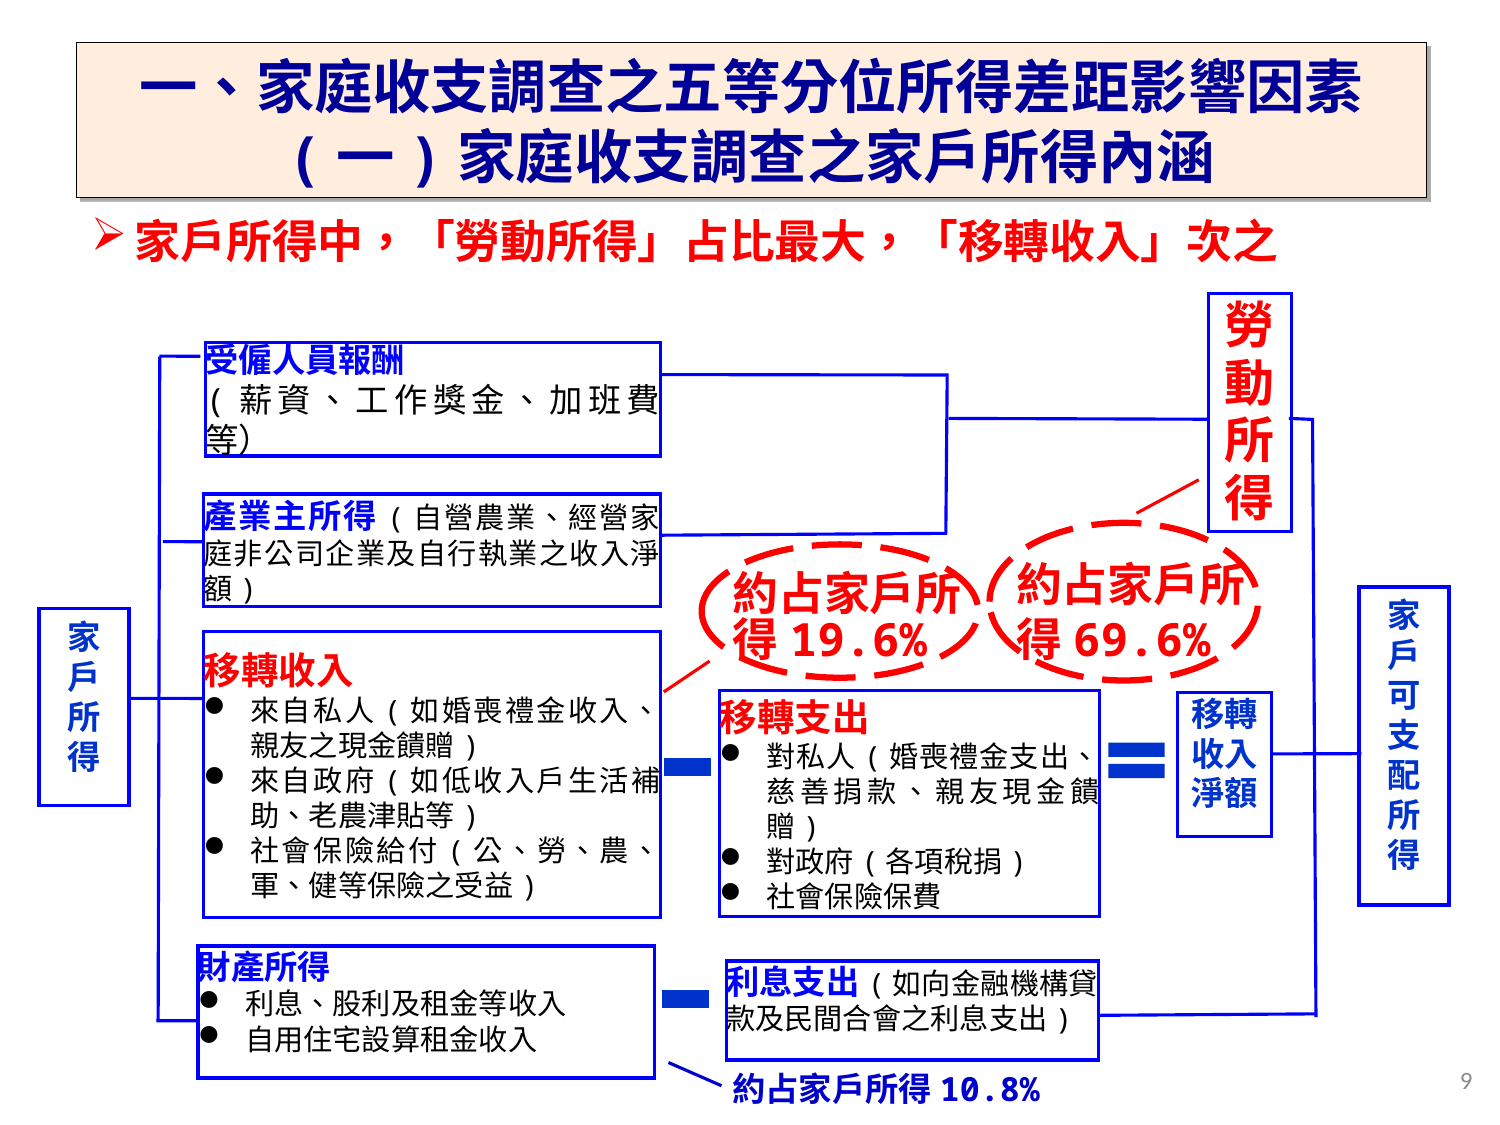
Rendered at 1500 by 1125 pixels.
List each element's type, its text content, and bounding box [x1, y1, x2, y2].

text_box 財產所得 利息、股利及租金等收入 自用住宅設算租金收入 [198, 945, 655, 1079]
text_box 受僱人員報酬 (薪資、工作獎金、加班費等） [205, 342, 661, 457]
text_box [1108, 742, 1165, 757]
text_box [664, 758, 711, 776]
text_box 產業主所得(自營農業、經營家庭非公司企業及自行執業之收入淨額) [203, 493, 661, 607]
text_box 家戶所得 [38, 608, 129, 806]
text_box [1108, 763, 1165, 779]
text_box 約占家戶所得10.8% [717, 1060, 1057, 1116]
text_box 勞動 所 得 [1208, 293, 1292, 532]
text_box 一、家庭收支調查之五等分位所得差距影響因素 (一)家庭收支調查之家戶所得內涵 [76, 42, 1427, 198]
text_box 約占家戶所得69.6% [1001, 547, 1272, 673]
text_box 利息支出(如向金融機構貸款及民間合會之利息支出) [726, 961, 1099, 1061]
text_box 移轉支出 對私人(婚喪禮金支出、慈善捐款、親友現金饋贈) 對政府(各項稅捐) 社會保險保費 [719, 690, 1100, 917]
text_box 家戶所得中，「勞動所得」占比最大，「移轉收入」次之 [75, 216, 1329, 299]
text_box 家戶可支配所得 [1358, 587, 1449, 906]
slide_number <編號> [1137, 1049, 1488, 1109]
text_box 約占家戶所得19.6% [718, 566, 990, 673]
text_box 移轉收入 來自私人(如婚喪禮金收入、親友之現金饋贈) 來自政府(如低收入戶生活補助、老農津貼等) 社會保險給付(公、勞、農、軍、健等保險之受益) [203, 631, 661, 918]
text_box 移轉收入淨額 [1177, 692, 1272, 837]
text_box [662, 990, 709, 1008]
